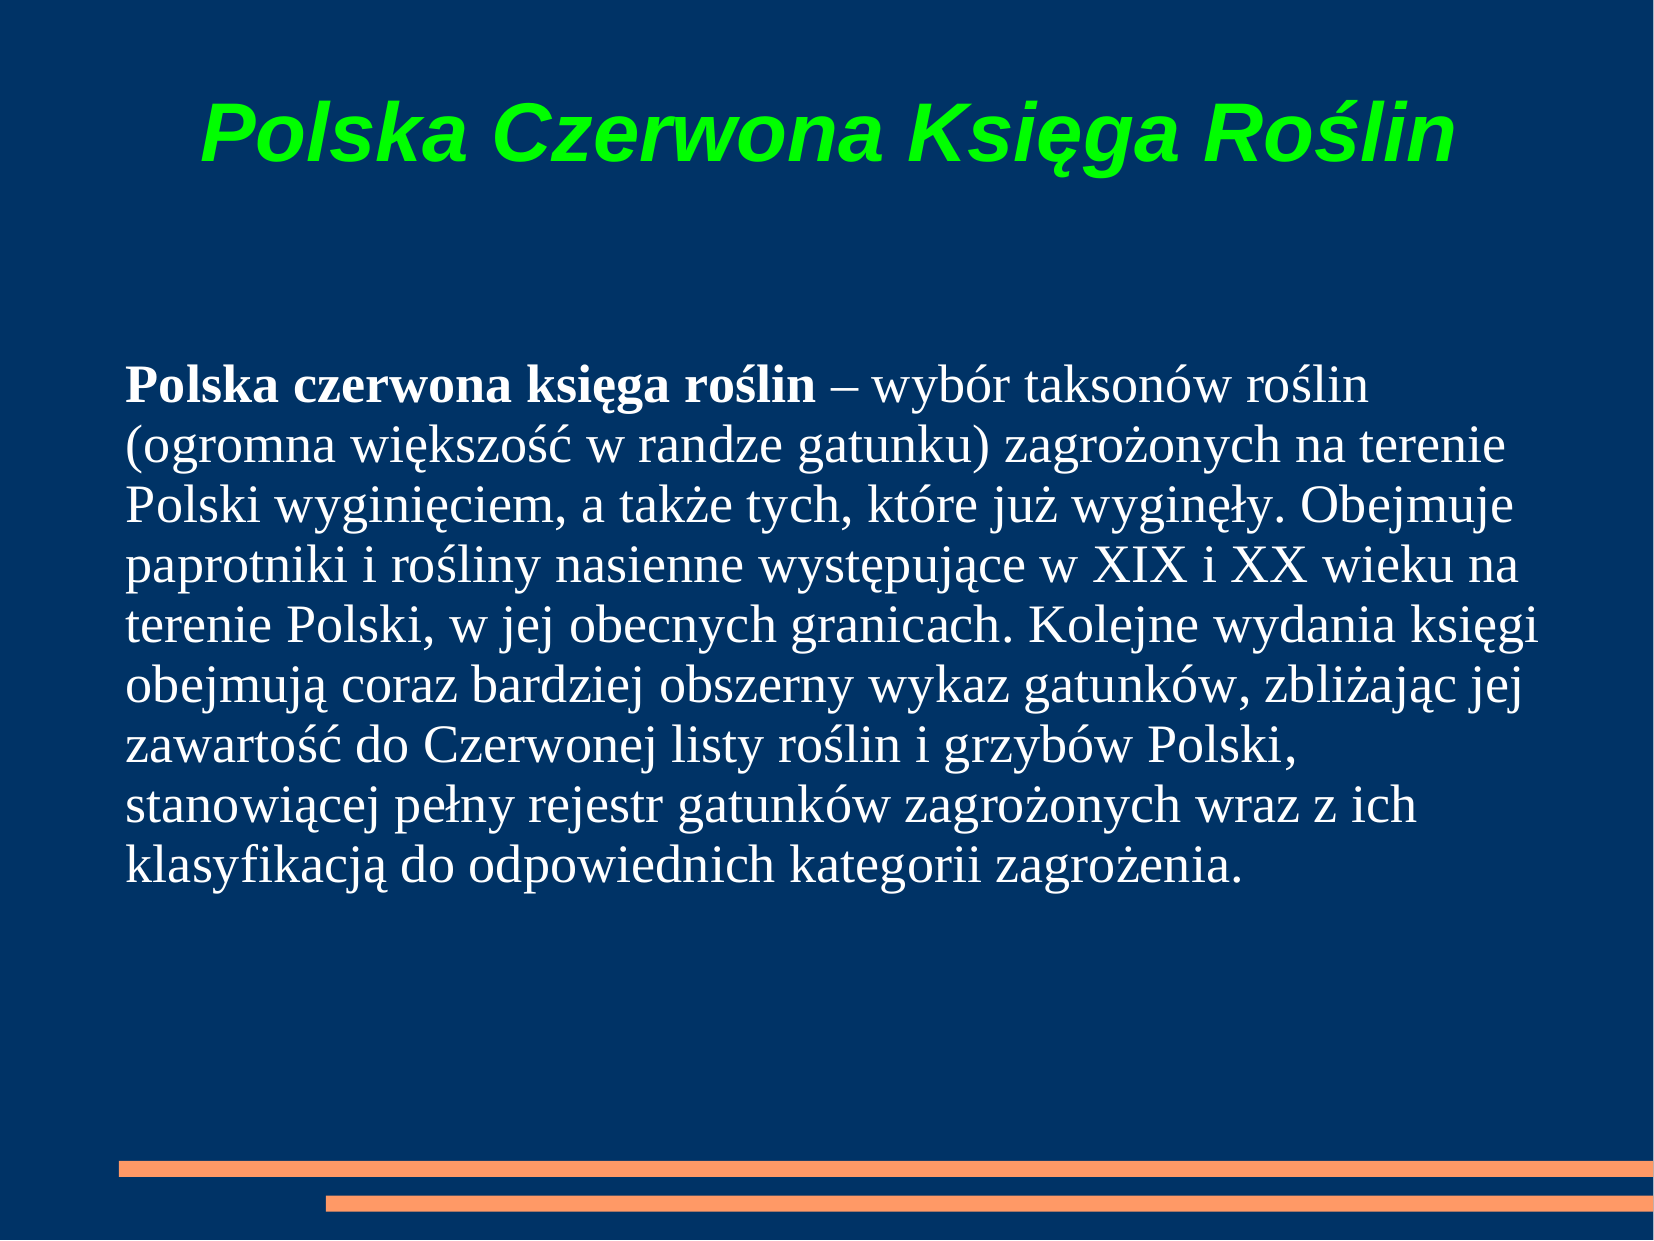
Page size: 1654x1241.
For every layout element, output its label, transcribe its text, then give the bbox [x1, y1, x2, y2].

title Polska Czerwona Księga Roślin [123, 29, 1536, 237]
list Polska czerwona księga roślin – wybór taksonów roślin (ogromna większość w randze gatunku) zagrożonych na terenie Polski wyginięciem, a także tych, które już wyginęły. Obejmuje paprotniki i rośliny nasienne występujące w XIX i XX wieku na terenie Polski, w jej obecnych granicach. Kolejne wydania księgi obejmują coraz bardziej obszerny wykaz gatunków, zbliżając jej zawartość do Czerwonej listy roślin i grzybów Polski, stanowiącej pełny rejestr gatunków zagrożonych wraz z ich klasyfikacją do odpowiednich kategorii zagrożenia. [125, 354, 1565, 1241]
